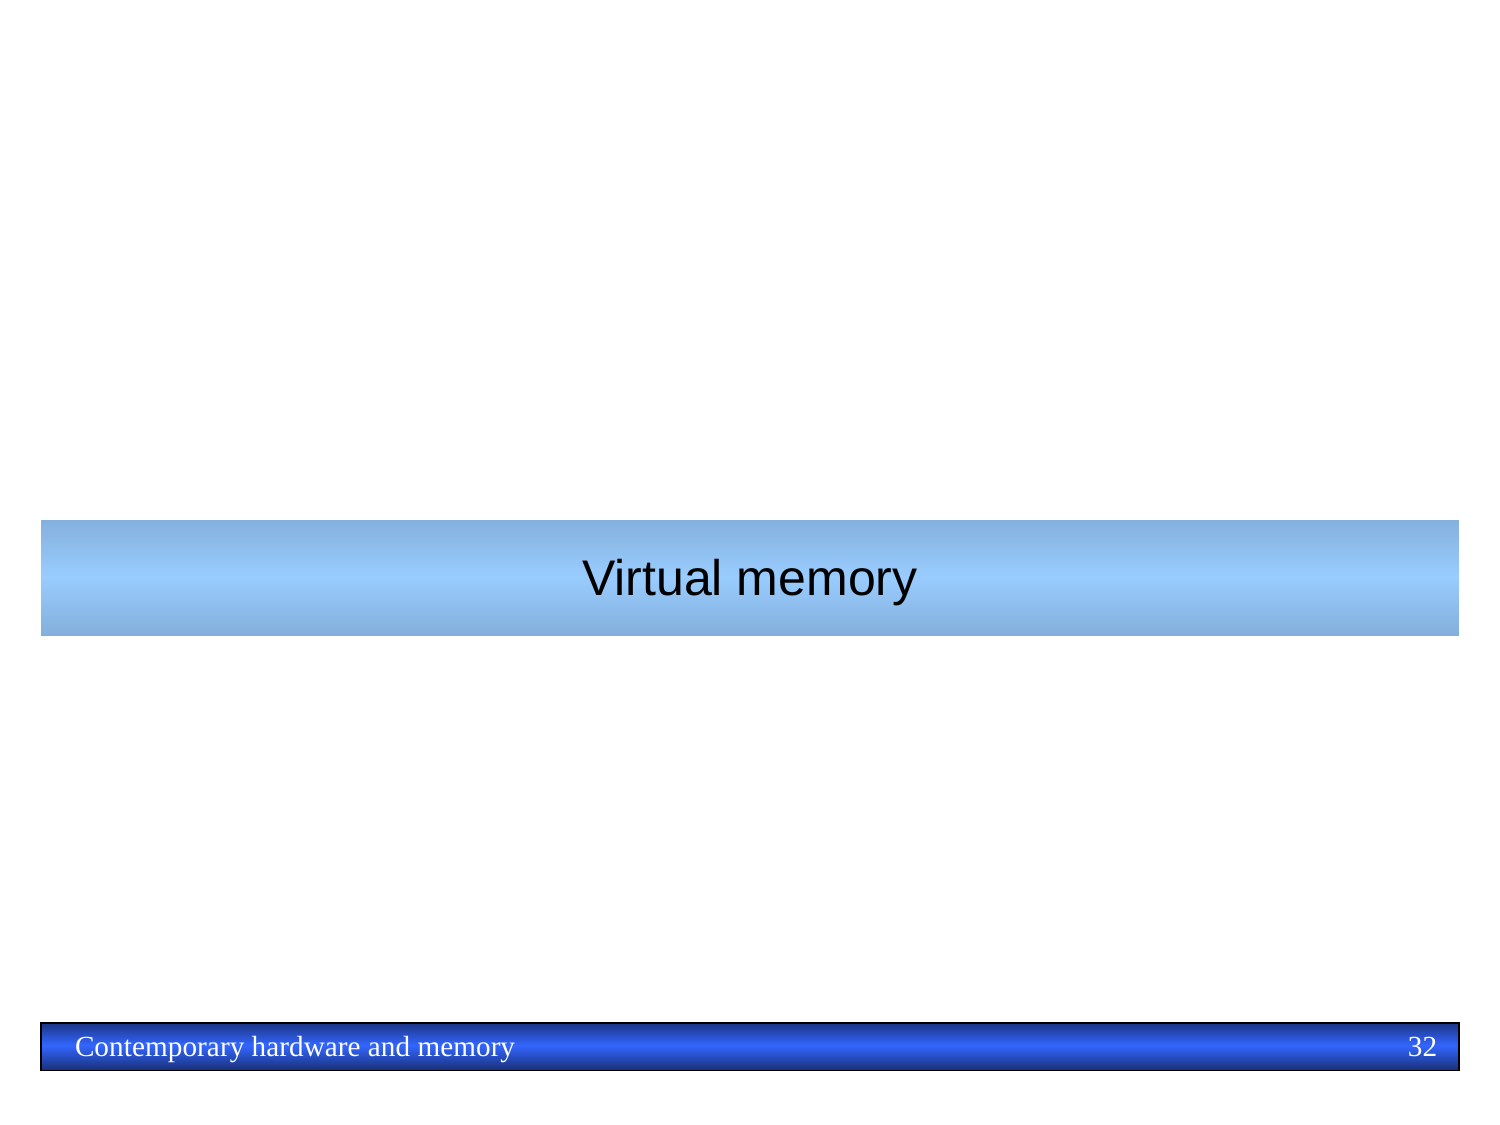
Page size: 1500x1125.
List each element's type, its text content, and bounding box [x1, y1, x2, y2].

title Virtual memory [41, 520, 1459, 636]
